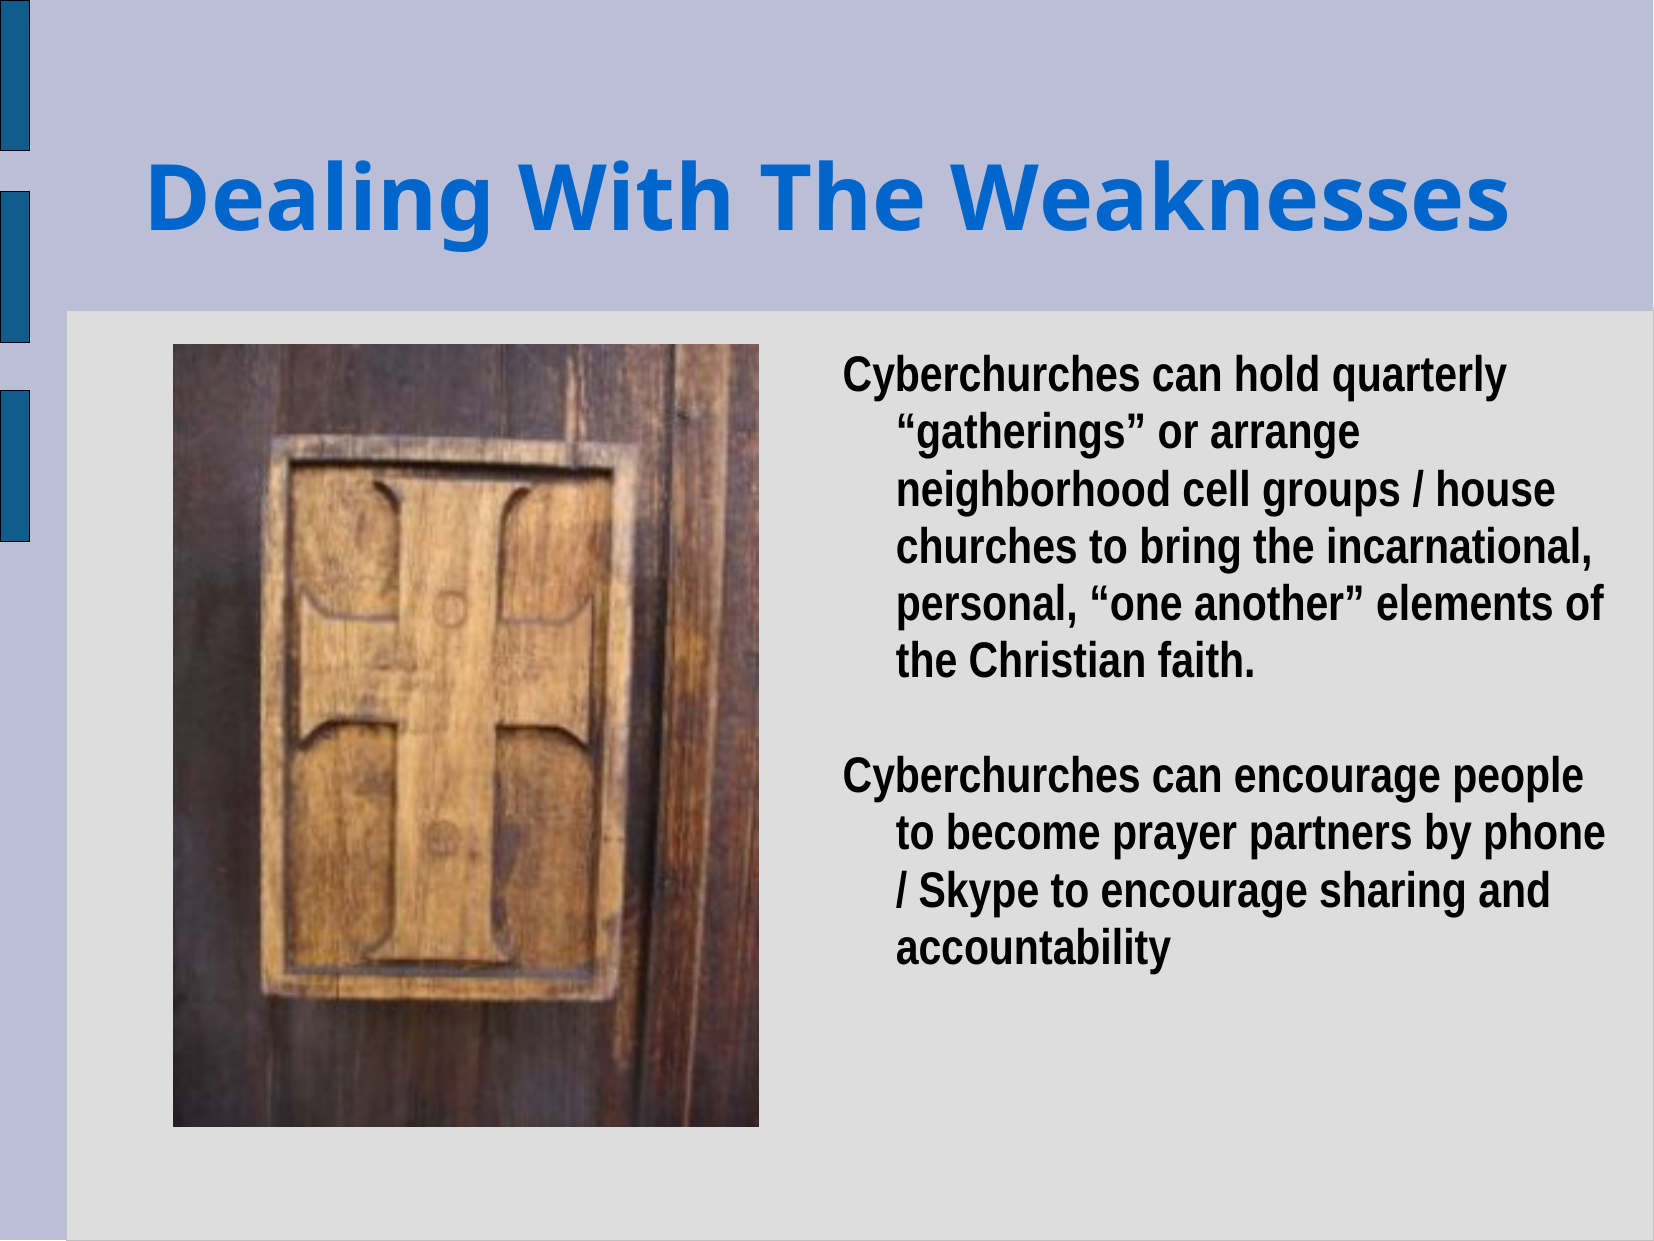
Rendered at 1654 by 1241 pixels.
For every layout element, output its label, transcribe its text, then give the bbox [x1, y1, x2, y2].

list Cyberchurches can hold quarterly “gatherings” or arrange neighborhood cell groups / house churches to bring the incarnational, personal, “one another” elements of the Christian faith. Cyberchurches can encourage people to become prayer partners by phone / Skype to encourage sharing and accountability [825, 344, 1613, 1127]
title Dealing With The Weaknesses [121, 91, 1534, 299]
picture [173, 344, 759, 1127]
